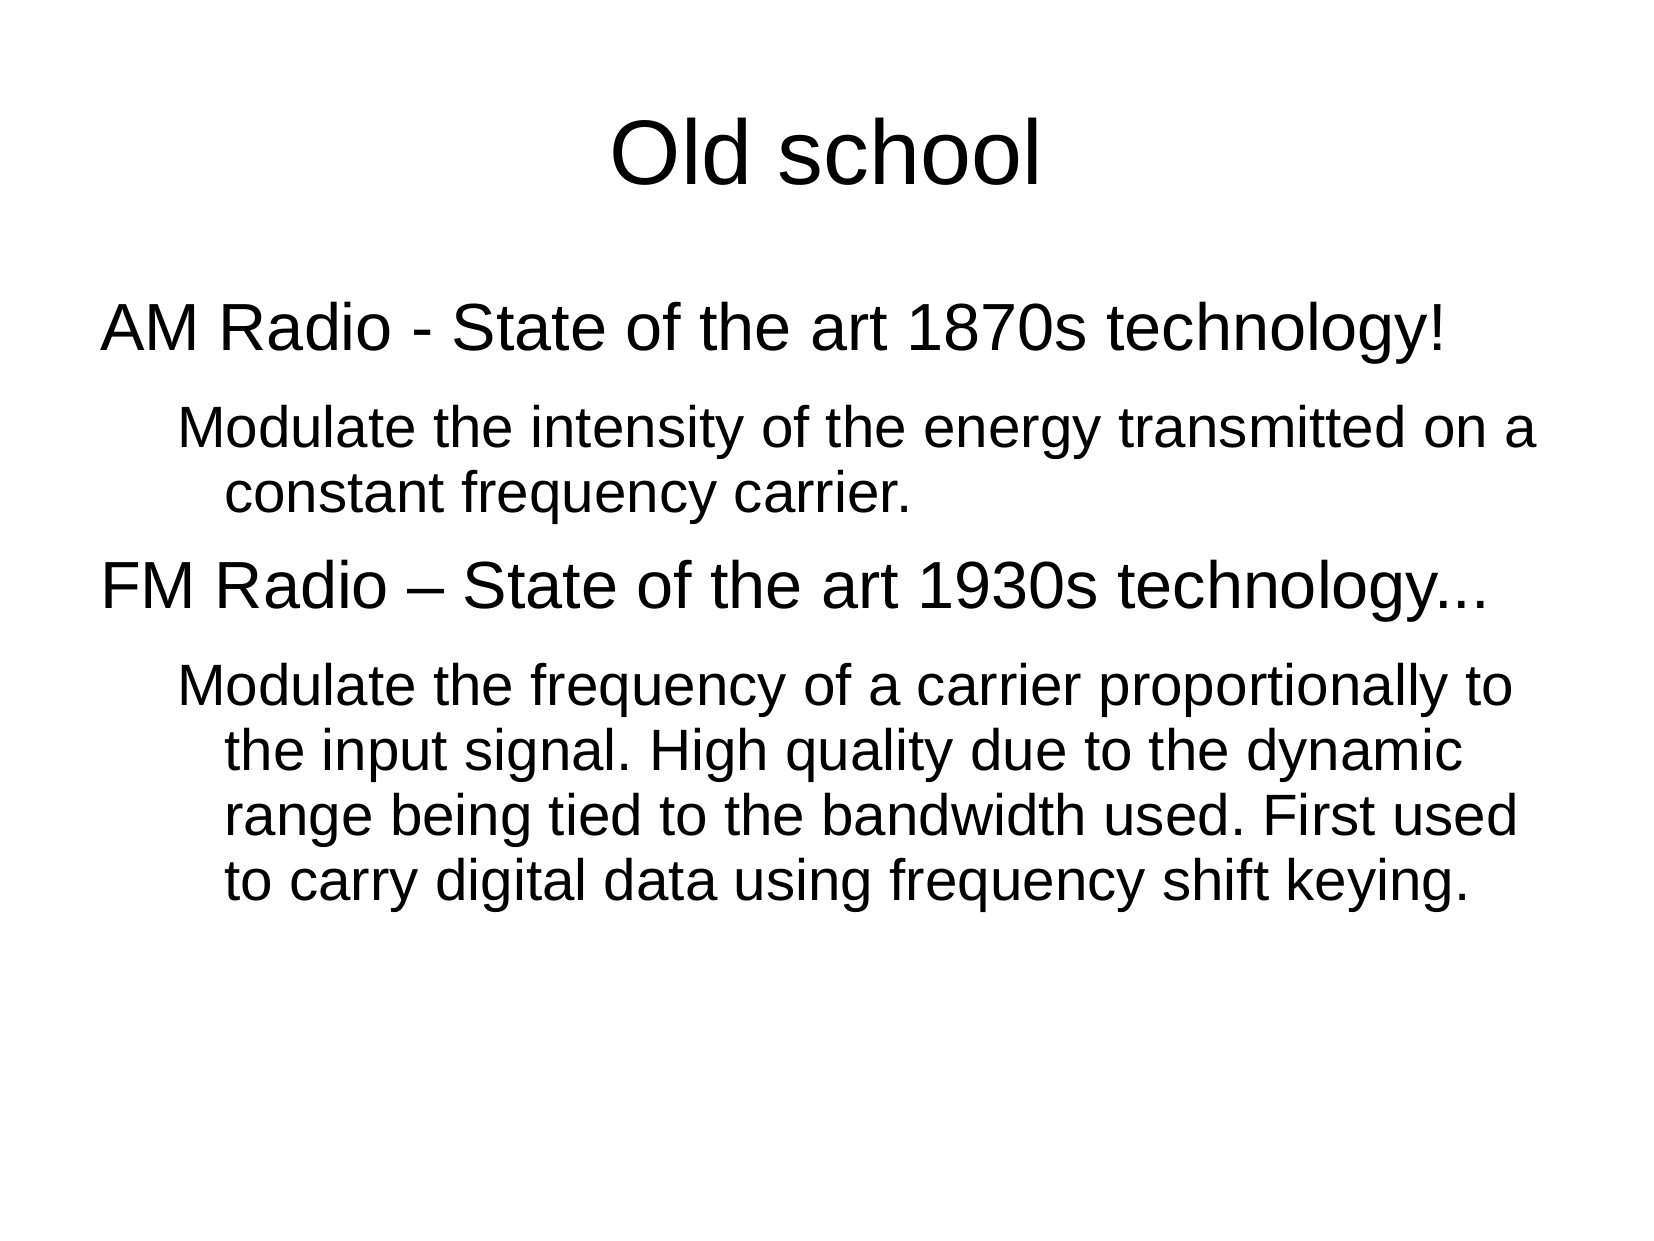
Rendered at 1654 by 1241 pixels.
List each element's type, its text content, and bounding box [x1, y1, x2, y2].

title Old school [82, 49, 1571, 257]
list AM Radio - State of the art 1870s technology! Modulate the intensity of the energy transmitted on a constant frequency carrier. FM Radio – State of the art 1930s technology... Modulate the frequency of a carrier proportionally to the input signal. High quality due to the dynamic range being tied to the bandwidth used. First used to carry digital data using frequency shift keying. [82, 290, 1571, 1109]
